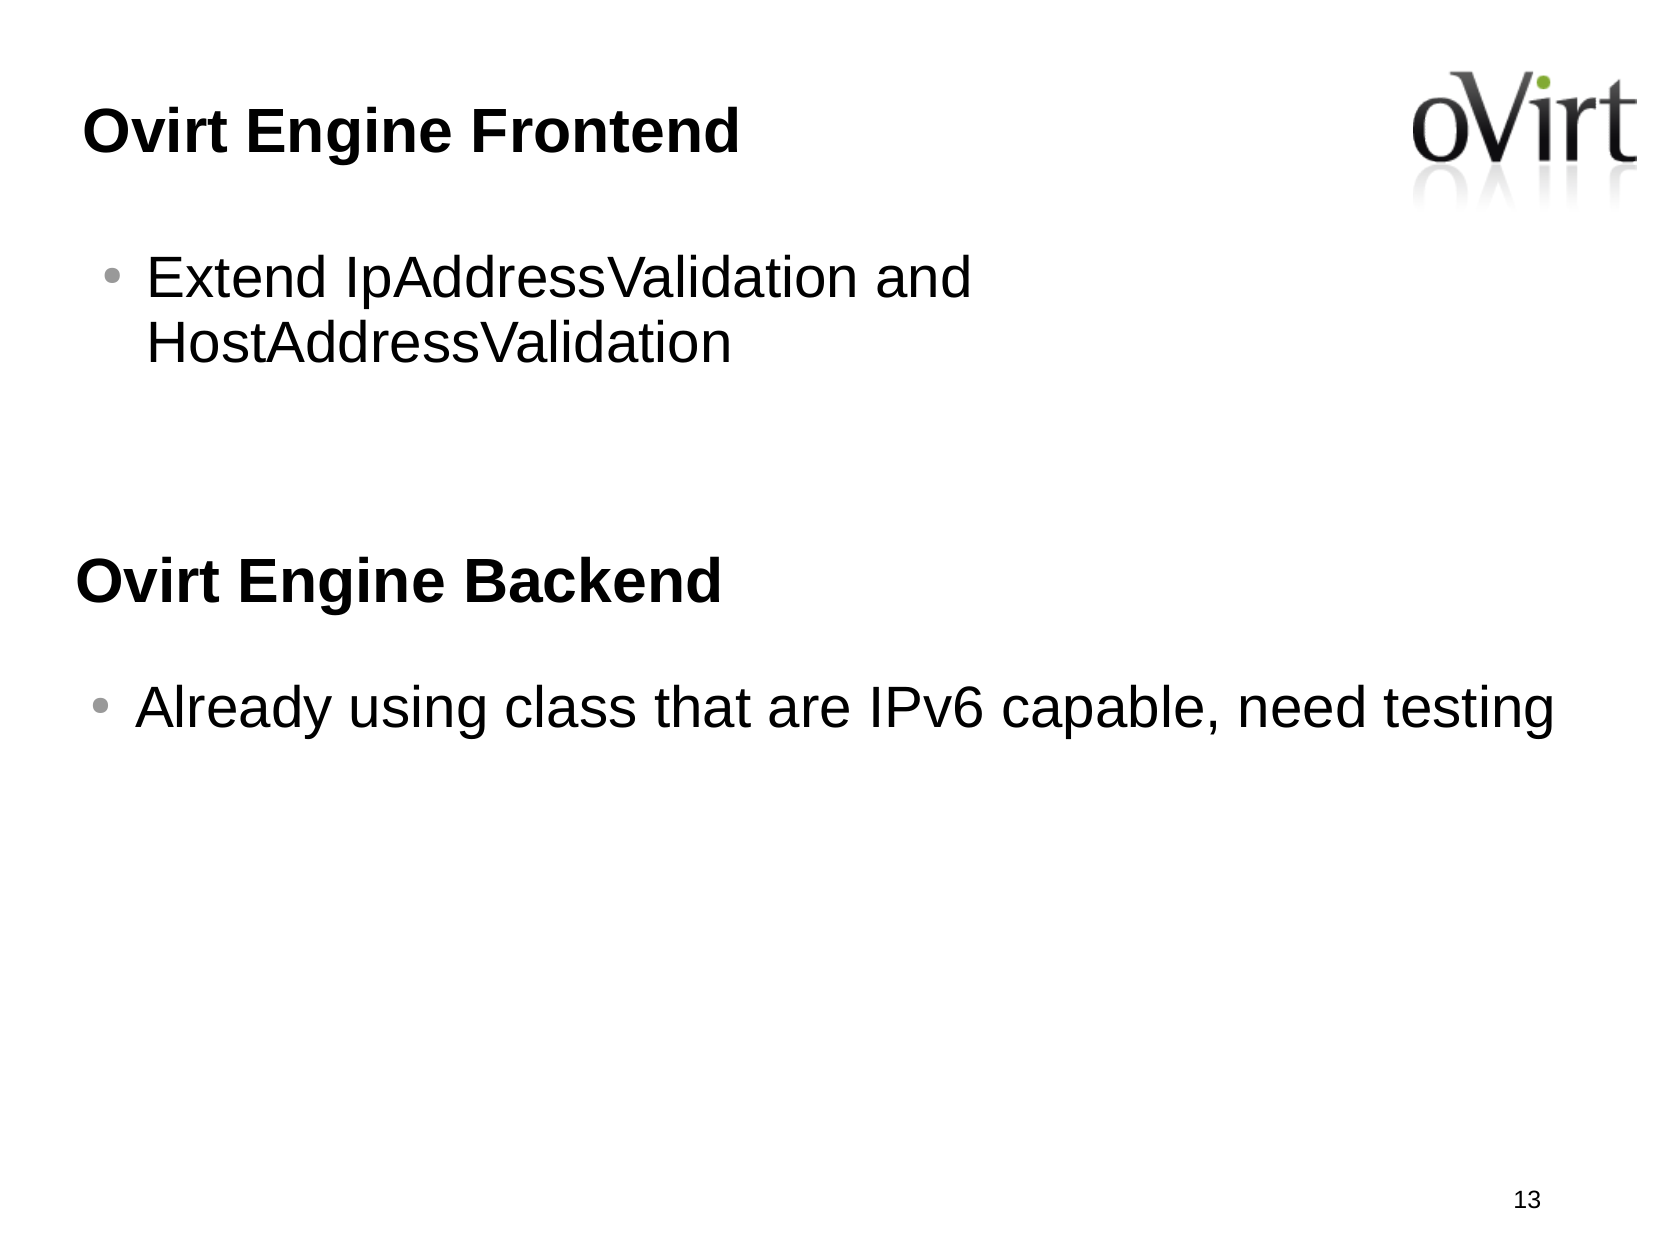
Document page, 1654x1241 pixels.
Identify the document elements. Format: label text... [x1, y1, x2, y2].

picture [1413, 63, 1637, 212]
title Ovirt Engine Frontend [82, 37, 1303, 226]
list Extend IpAddressValidation and HostAddressValidation [86, 244, 1576, 488]
title Ovirt Engine Backend [75, 487, 1296, 675]
list Already using class that are IPv6 capable, need testing [75, 675, 1576, 1039]
